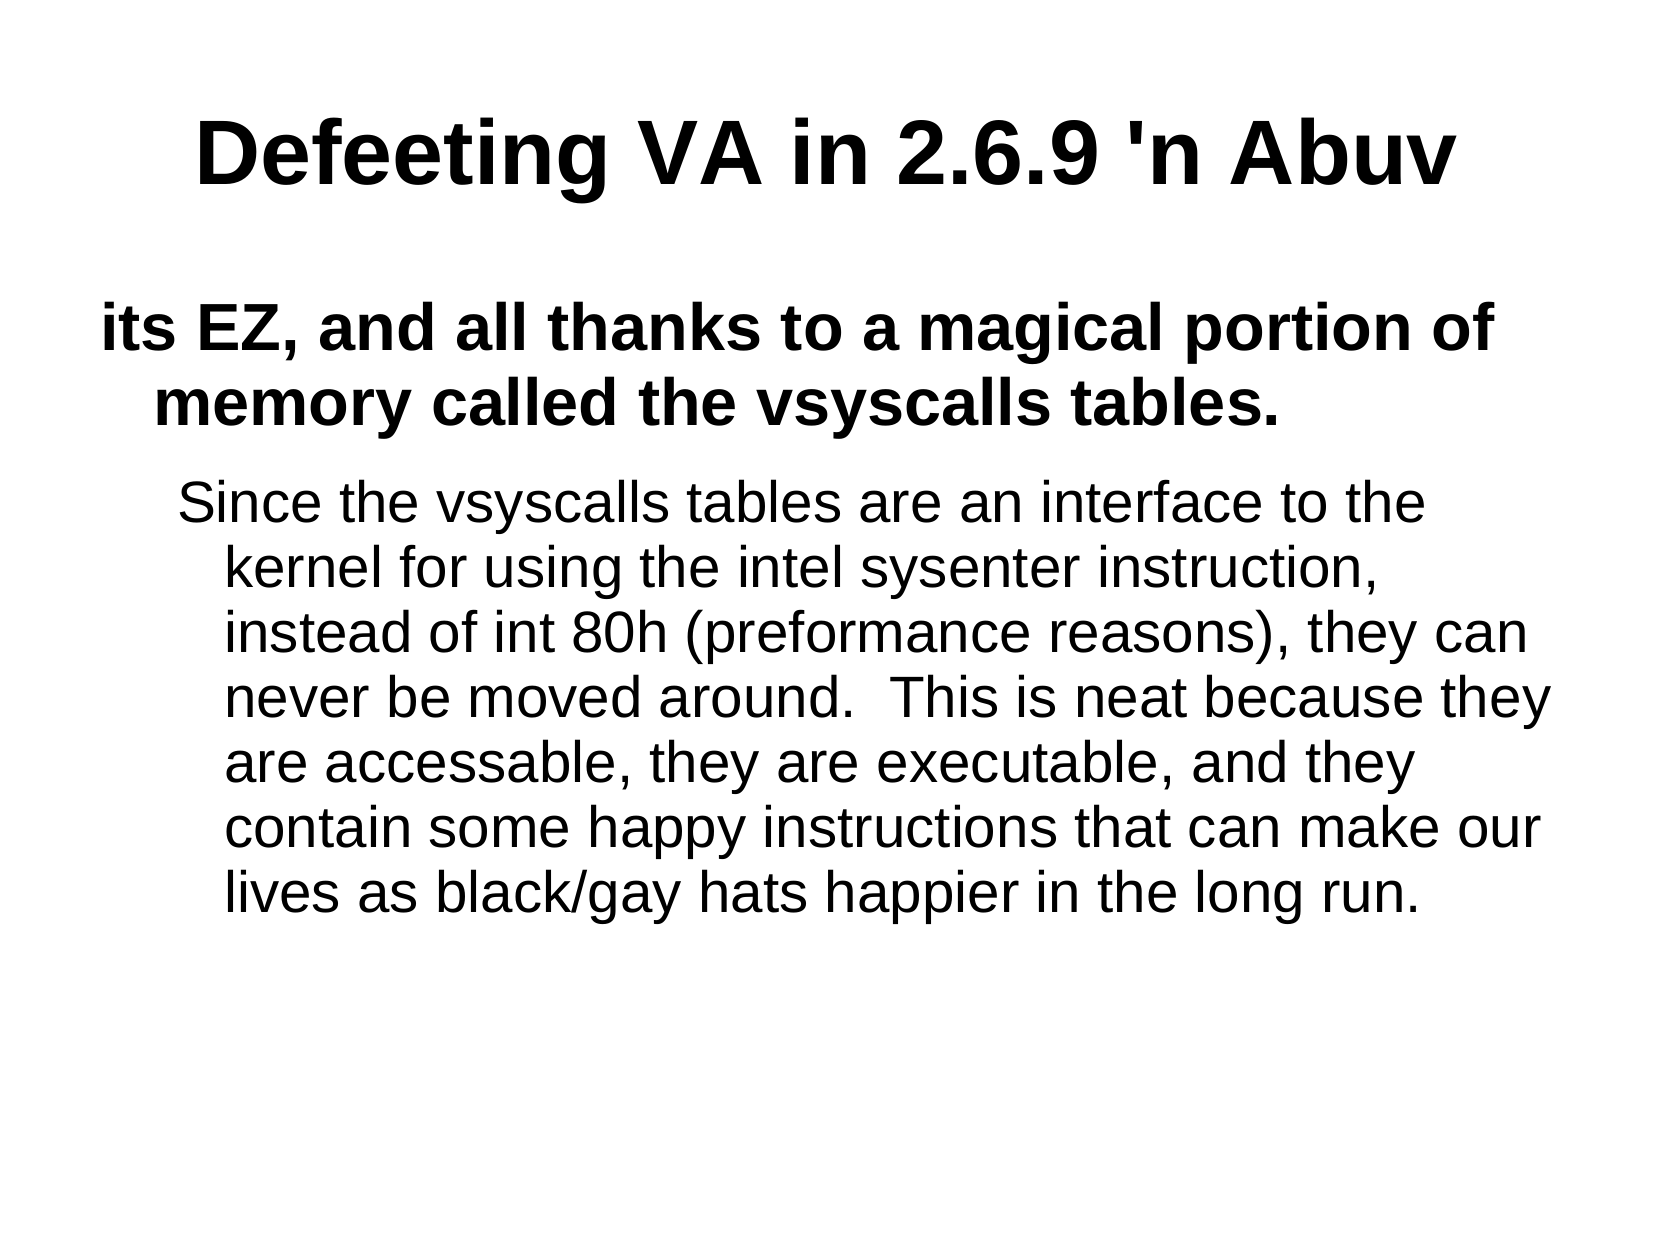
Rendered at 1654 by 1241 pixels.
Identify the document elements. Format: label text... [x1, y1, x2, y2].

list its EZ, and all thanks to a magical portion of memory called the vsyscalls tables. Since the vsyscalls tables are an interface to the kernel for using the intel sysenter instruction, instead of int 80h (preformance reasons), they can never be moved around. This is neat because they are accessable, they are executable, and they contain some happy instructions that can make our lives as black/gay hats happier in the long run. [82, 290, 1571, 1109]
title Defeeting VA in 2.6.9 'n Abuv [82, 49, 1571, 257]
